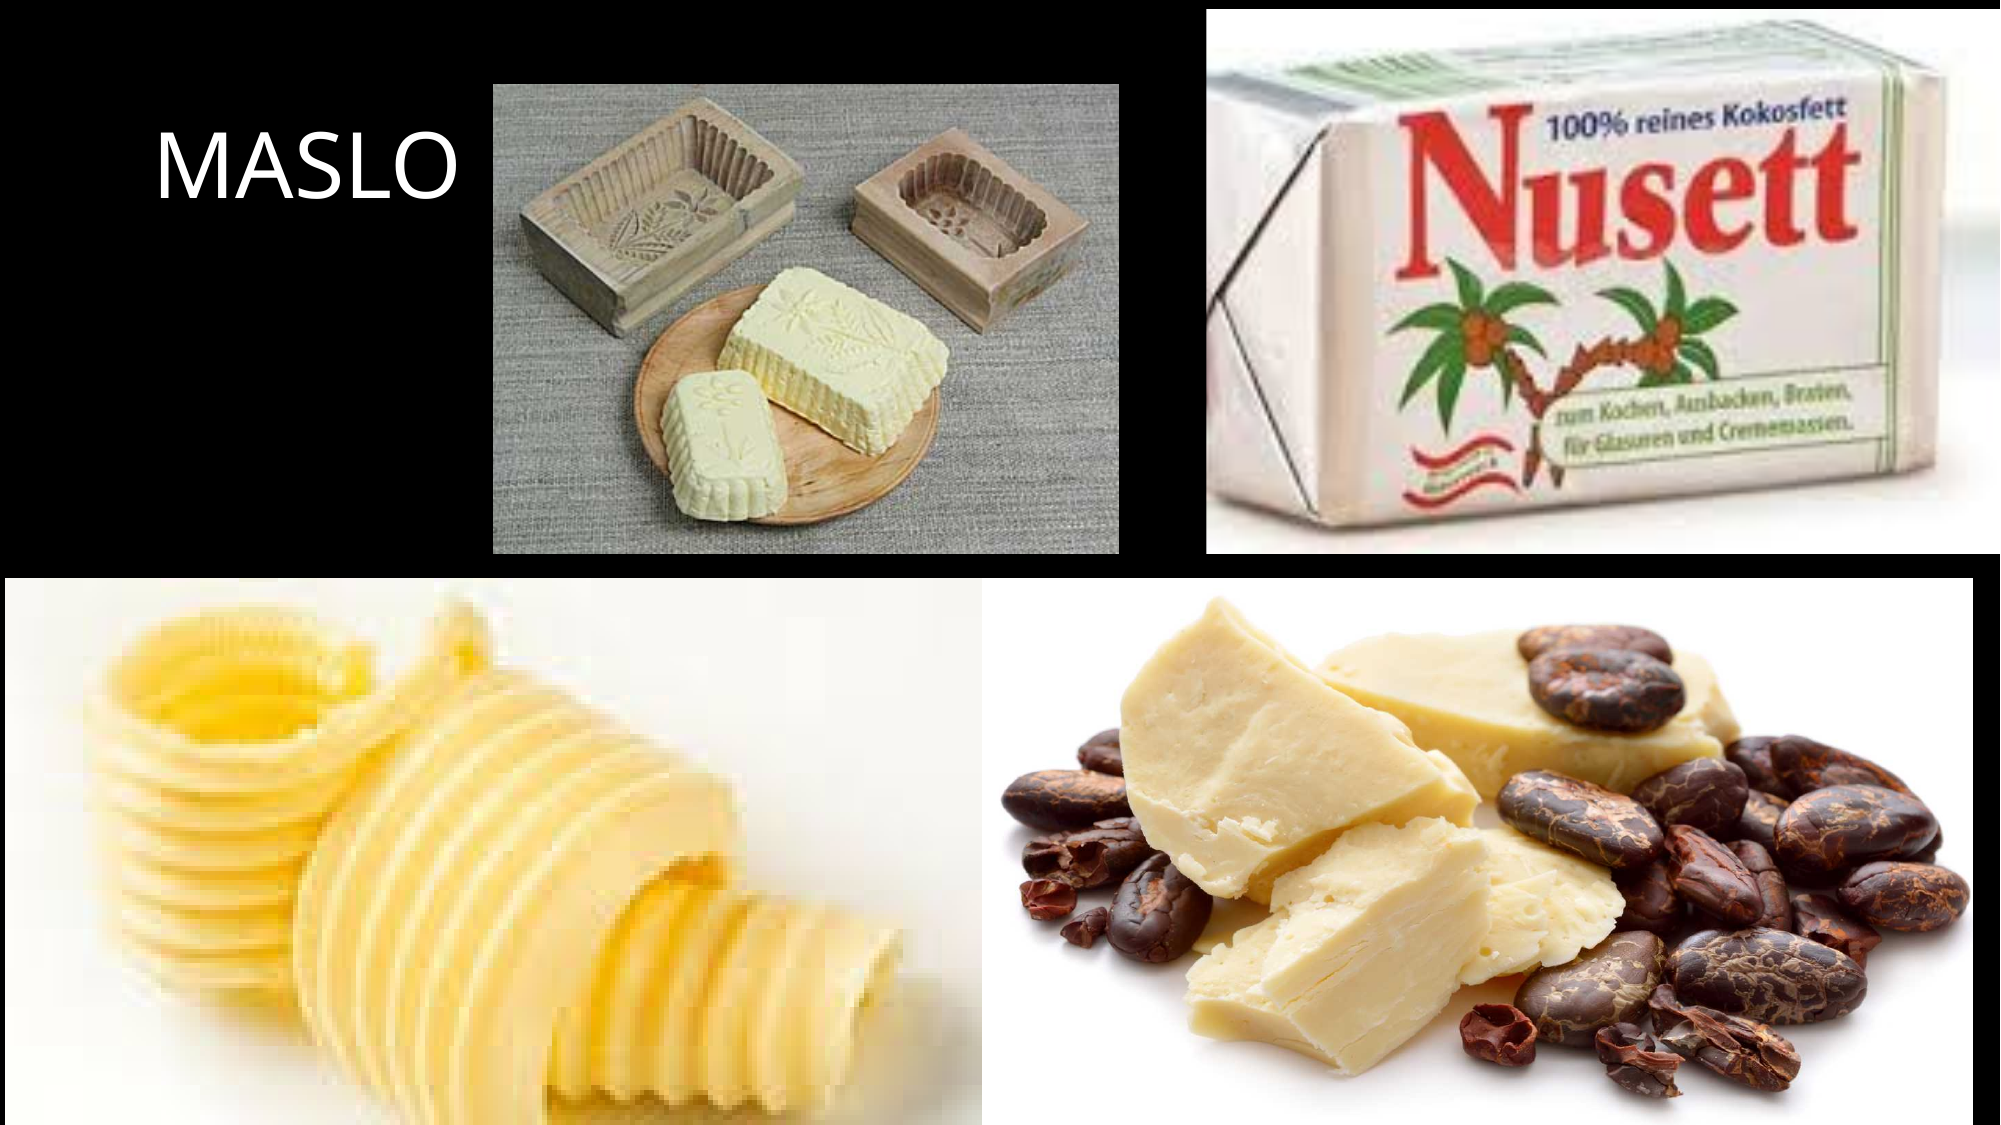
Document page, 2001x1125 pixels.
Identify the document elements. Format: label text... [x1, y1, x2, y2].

picture [1206, 9, 2000, 554]
title MASLO [137, 59, 494, 278]
picture [5, 578, 1973, 1125]
picture [493, 84, 1119, 554]
